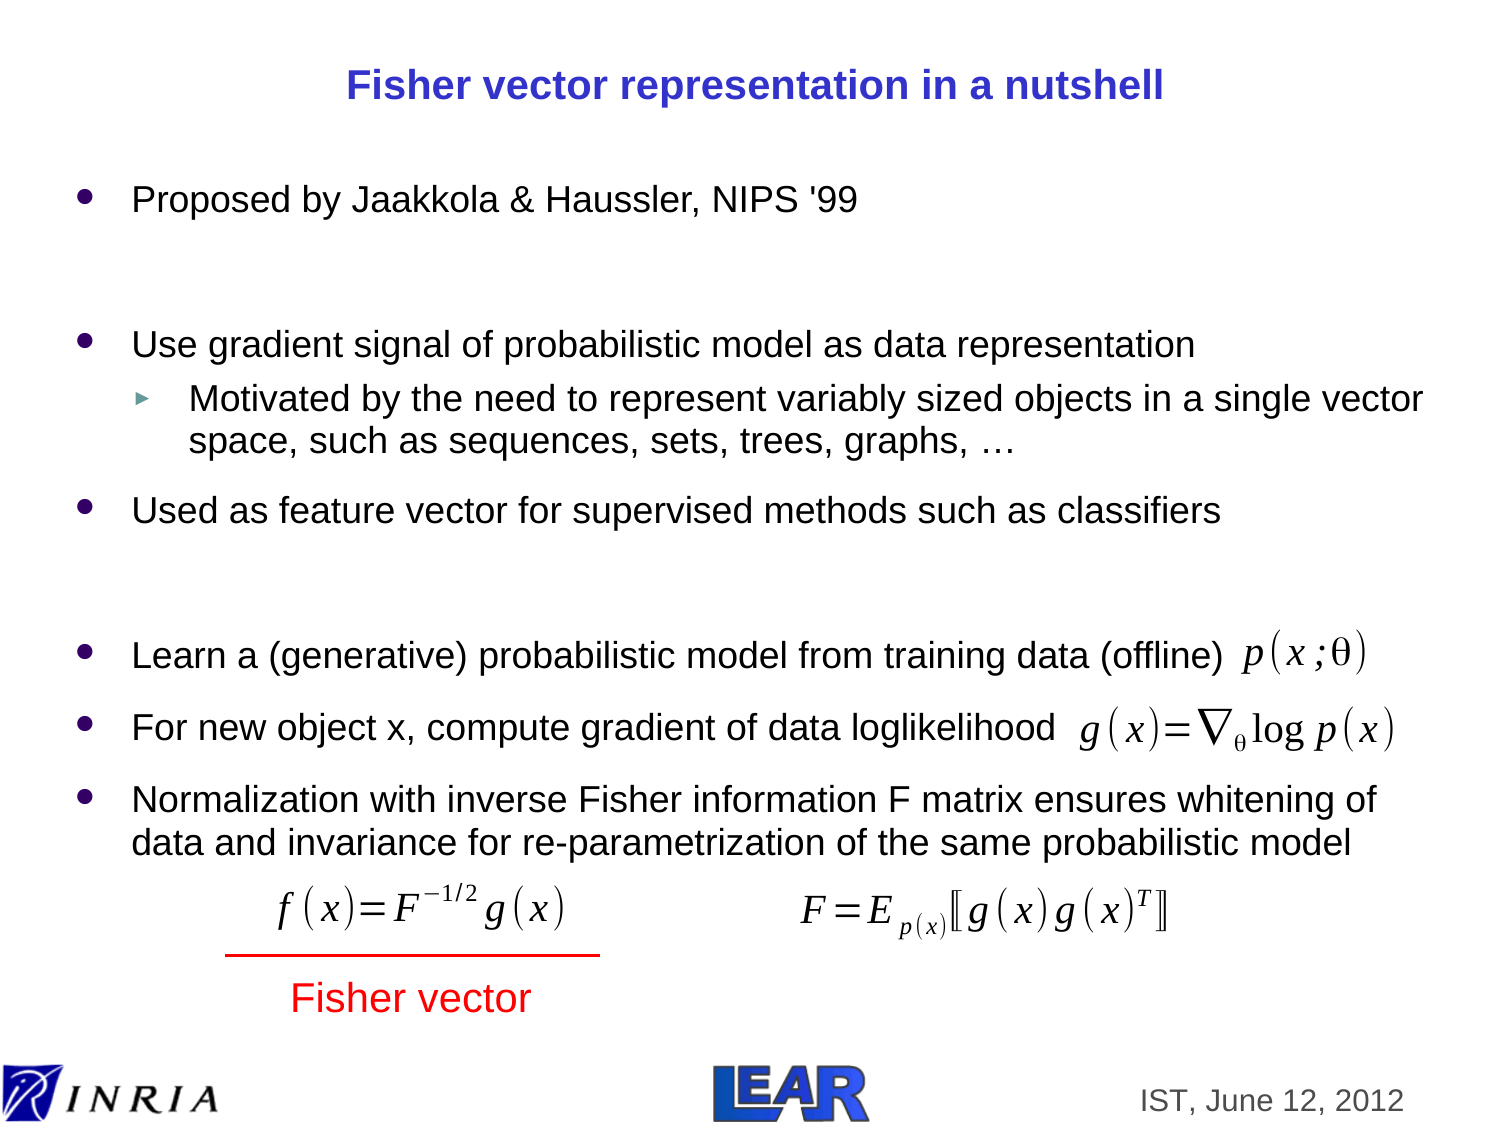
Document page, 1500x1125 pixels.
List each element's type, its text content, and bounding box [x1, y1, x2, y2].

chart [790, 884, 1175, 942]
picture [0, 1050, 361, 1125]
list Proposed by Jaakkola & Haussler, NIPS '99 Use gradient signal of probabilistic model as data representation Motivated by the need to represent variably sized objects in a single vector space, such as sequences, sets, trees, graphs, … Used as feature vector for supervised methods such as classifiers Learn a (generative) probabilistic model from training data (offline) For new object x, compute gradient of data loglikelihood Normalization with inverse Fisher information F matrix ensures whitening of data and invariance for re-parametrization of the same probabilistic model [75, 178, 1425, 1008]
chart [1231, 627, 1374, 678]
picture [709, 1063, 872, 1124]
title Fisher vector representation in a nutshell [51, 46, 1459, 123]
chart [1071, 704, 1402, 755]
text_box Fisher vector [275, 963, 546, 1029]
chart [262, 878, 573, 934]
